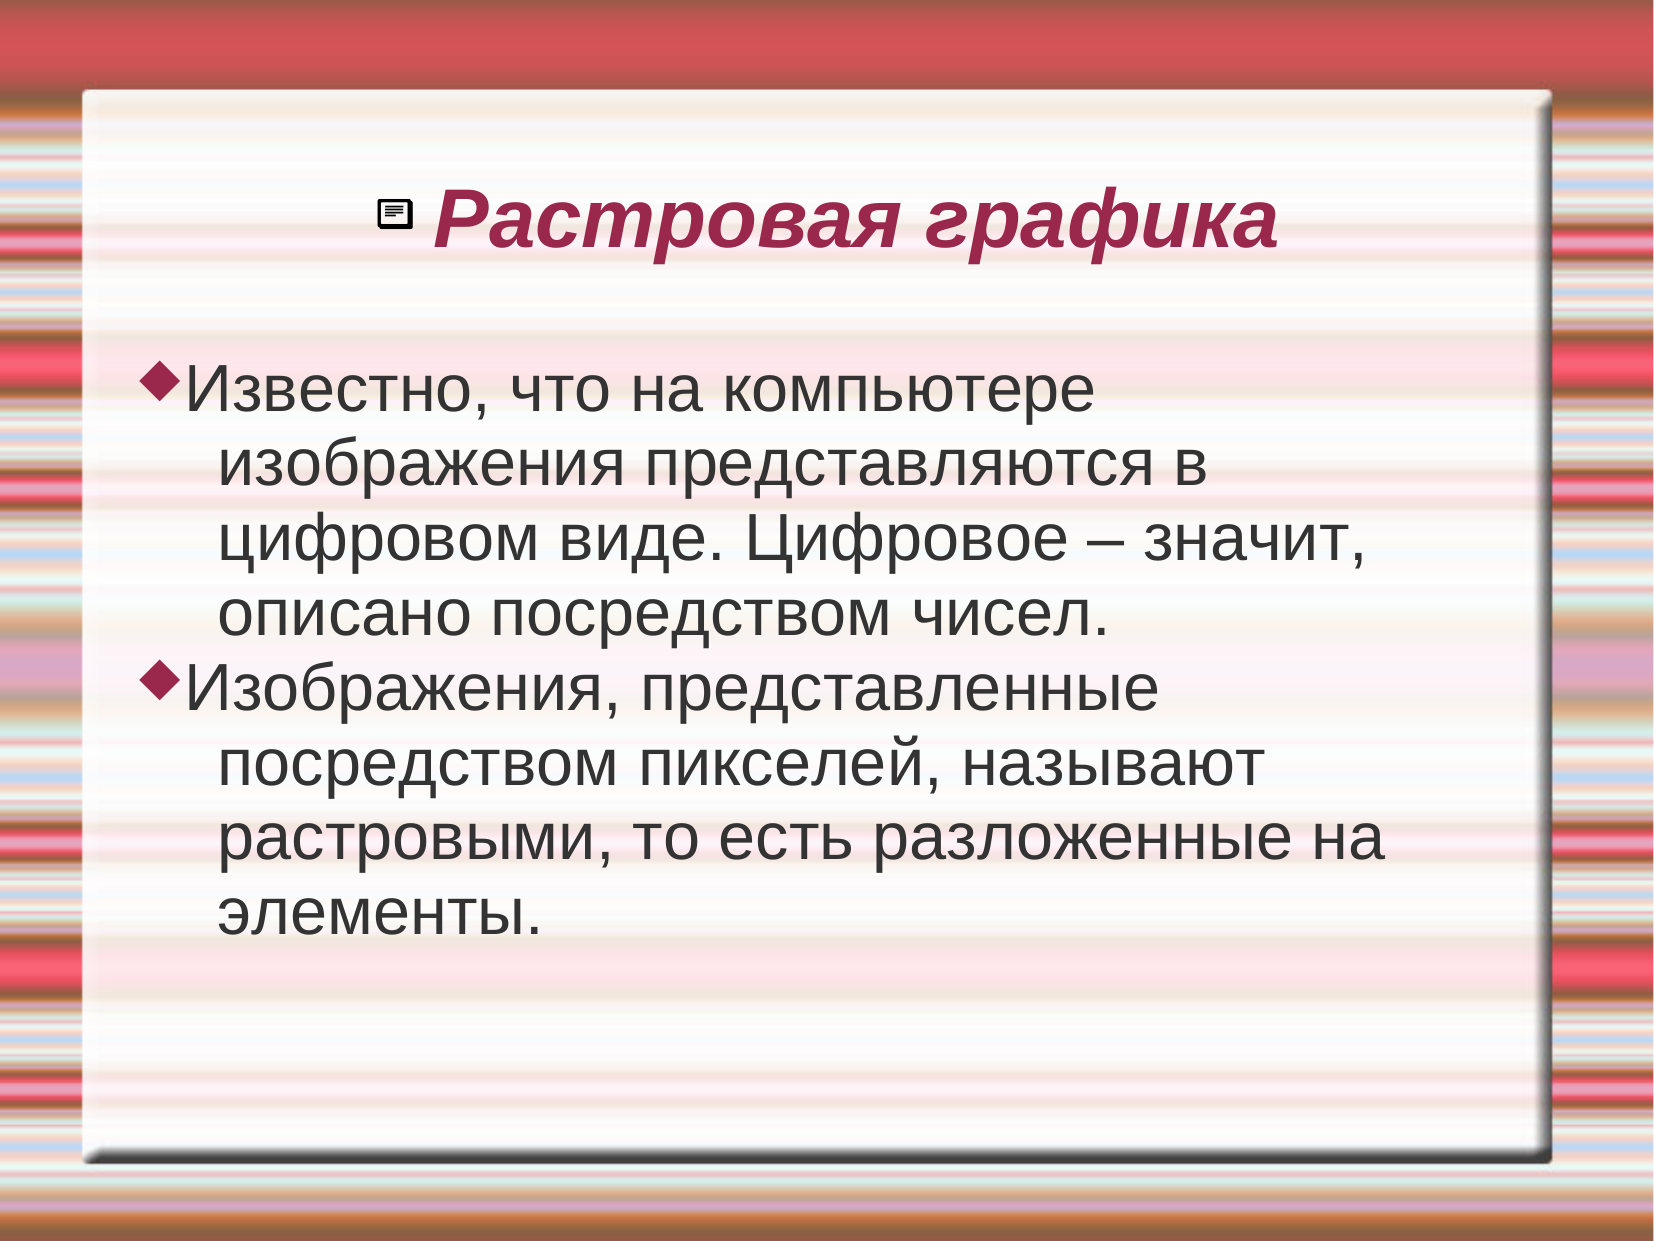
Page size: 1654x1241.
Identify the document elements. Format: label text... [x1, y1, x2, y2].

title Растровая графика [121, 114, 1534, 322]
picture [0, 0, 1654, 1241]
list Известно, что на компьютере изображения представляются в цифровом виде. Цифровое – значит, описано посредством чисел. Изображения, представленные посредством пикселей, называют растровыми, то есть разложенные на элементы. [134, 350, 1516, 1133]
